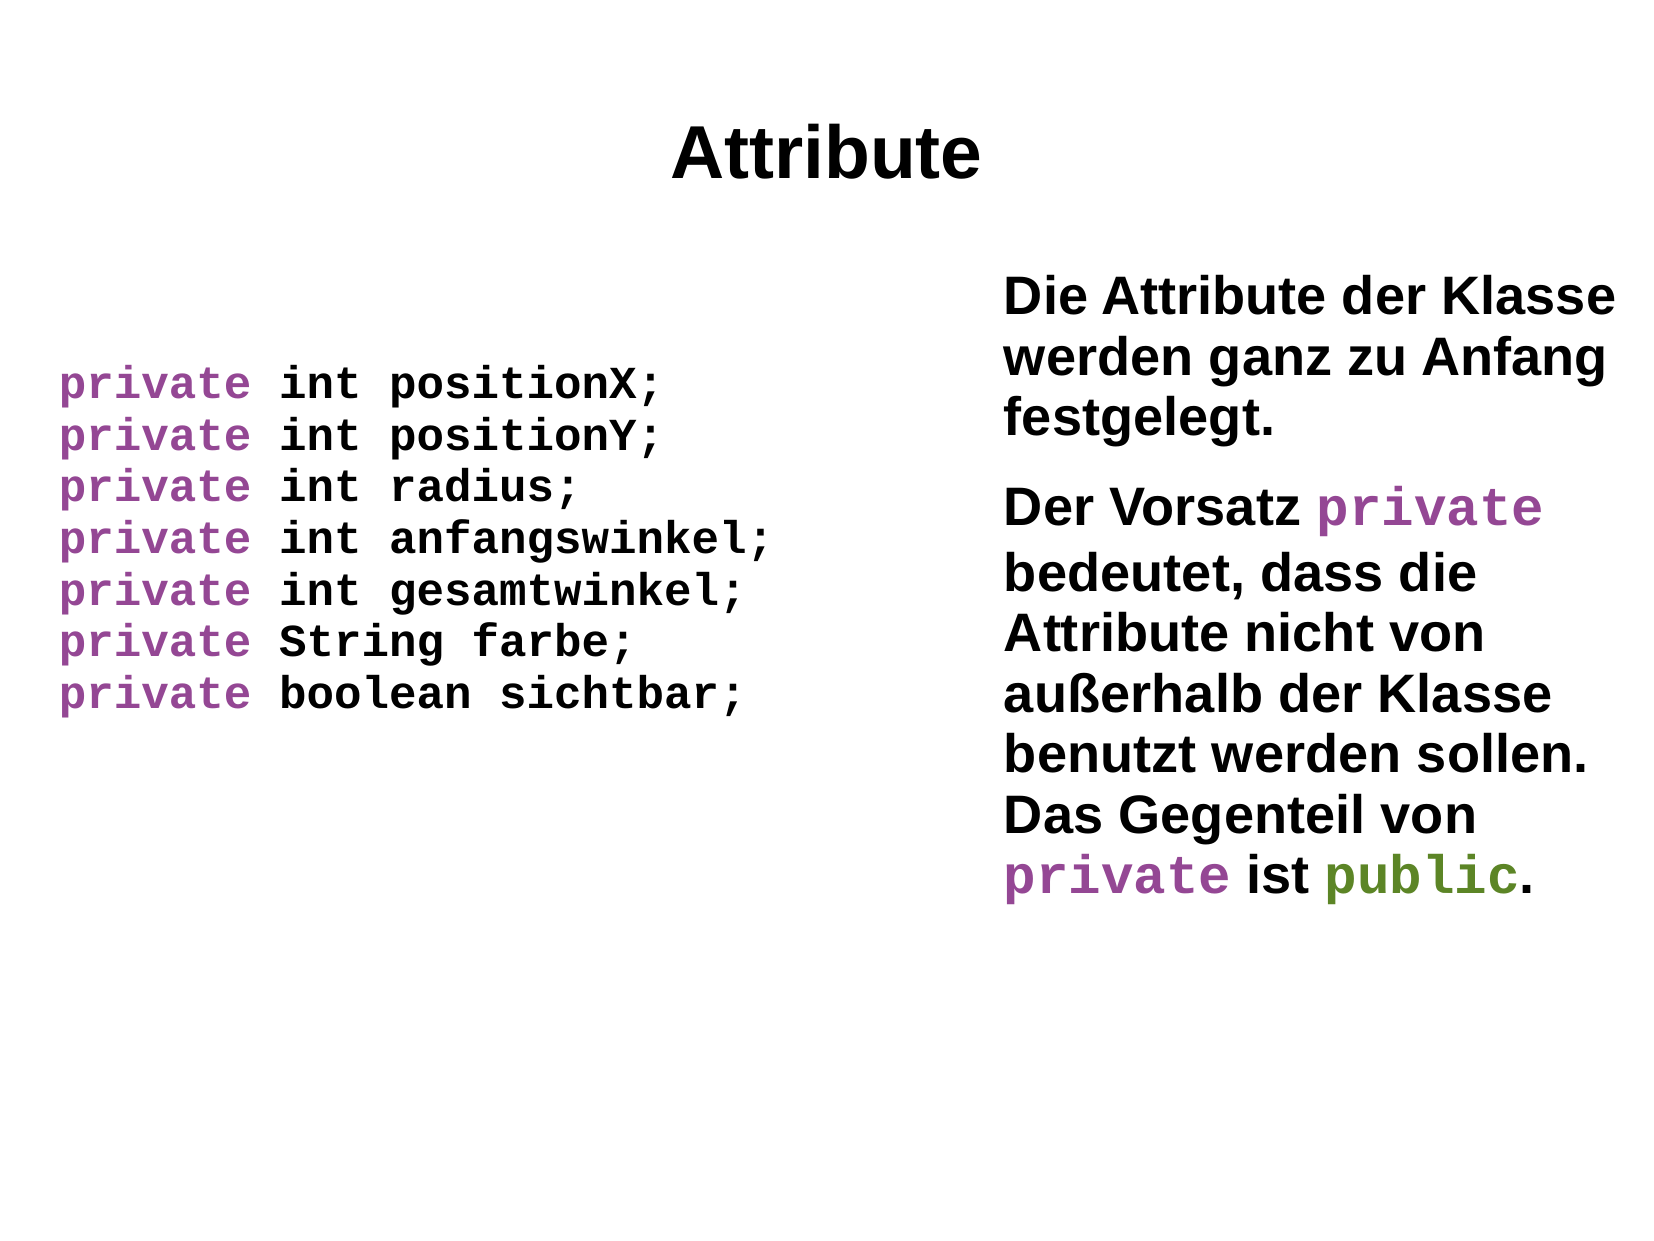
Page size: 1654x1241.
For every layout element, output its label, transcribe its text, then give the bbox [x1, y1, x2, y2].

list private int positionX; private int positionY; private int radius; private int anfangswinkel; private int gesamtwinkel; private String farbe; private boolean sichtbar; [59, 360, 975, 723]
title Attribute [82, 56, 1571, 250]
list Die Attribute der Klasse werden ganz zu Anfang festgelegt. Der Vorsatz private bedeutet, dass die Attribute nicht von außerhalb der Klasse benutzt werden sollen. Das Gegenteil von private ist public. [1003, 265, 1654, 925]
